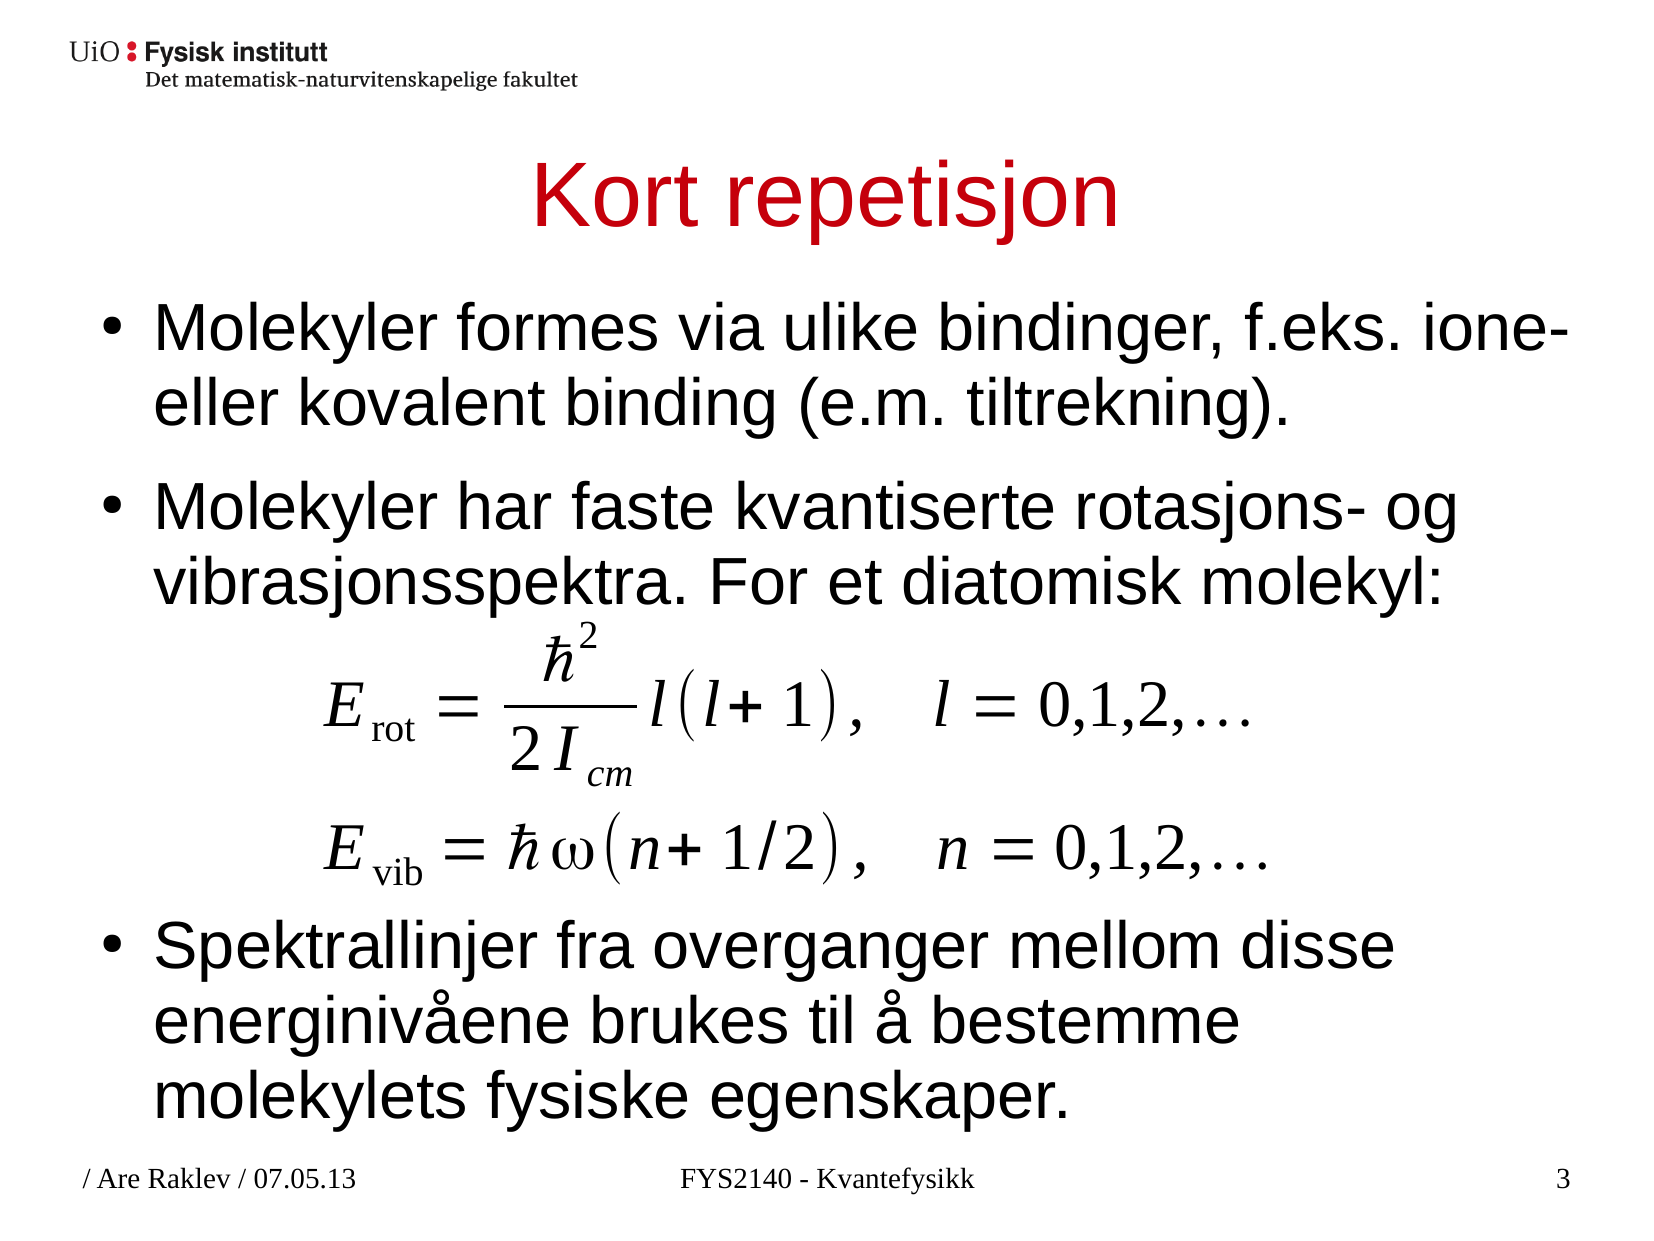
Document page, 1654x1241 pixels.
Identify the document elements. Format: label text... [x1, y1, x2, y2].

title Kort repetisjon [82, 90, 1571, 290]
list Molekyler formes via ulike bindinger, f.eks. ione- eller kovalent binding (e.m. tiltrekning). Molekyler har faste kvantiserte rotasjons- og vibrasjonsspektra. For et diatomisk molekyl: Spektrallinjer fra overganger mellom disse energinivåene brukes til å bestemme molekylets fysiske egenskaper. [82, 290, 1576, 1132]
picture [68, 37, 581, 93]
chart [313, 612, 1262, 796]
chart [313, 807, 1280, 894]
